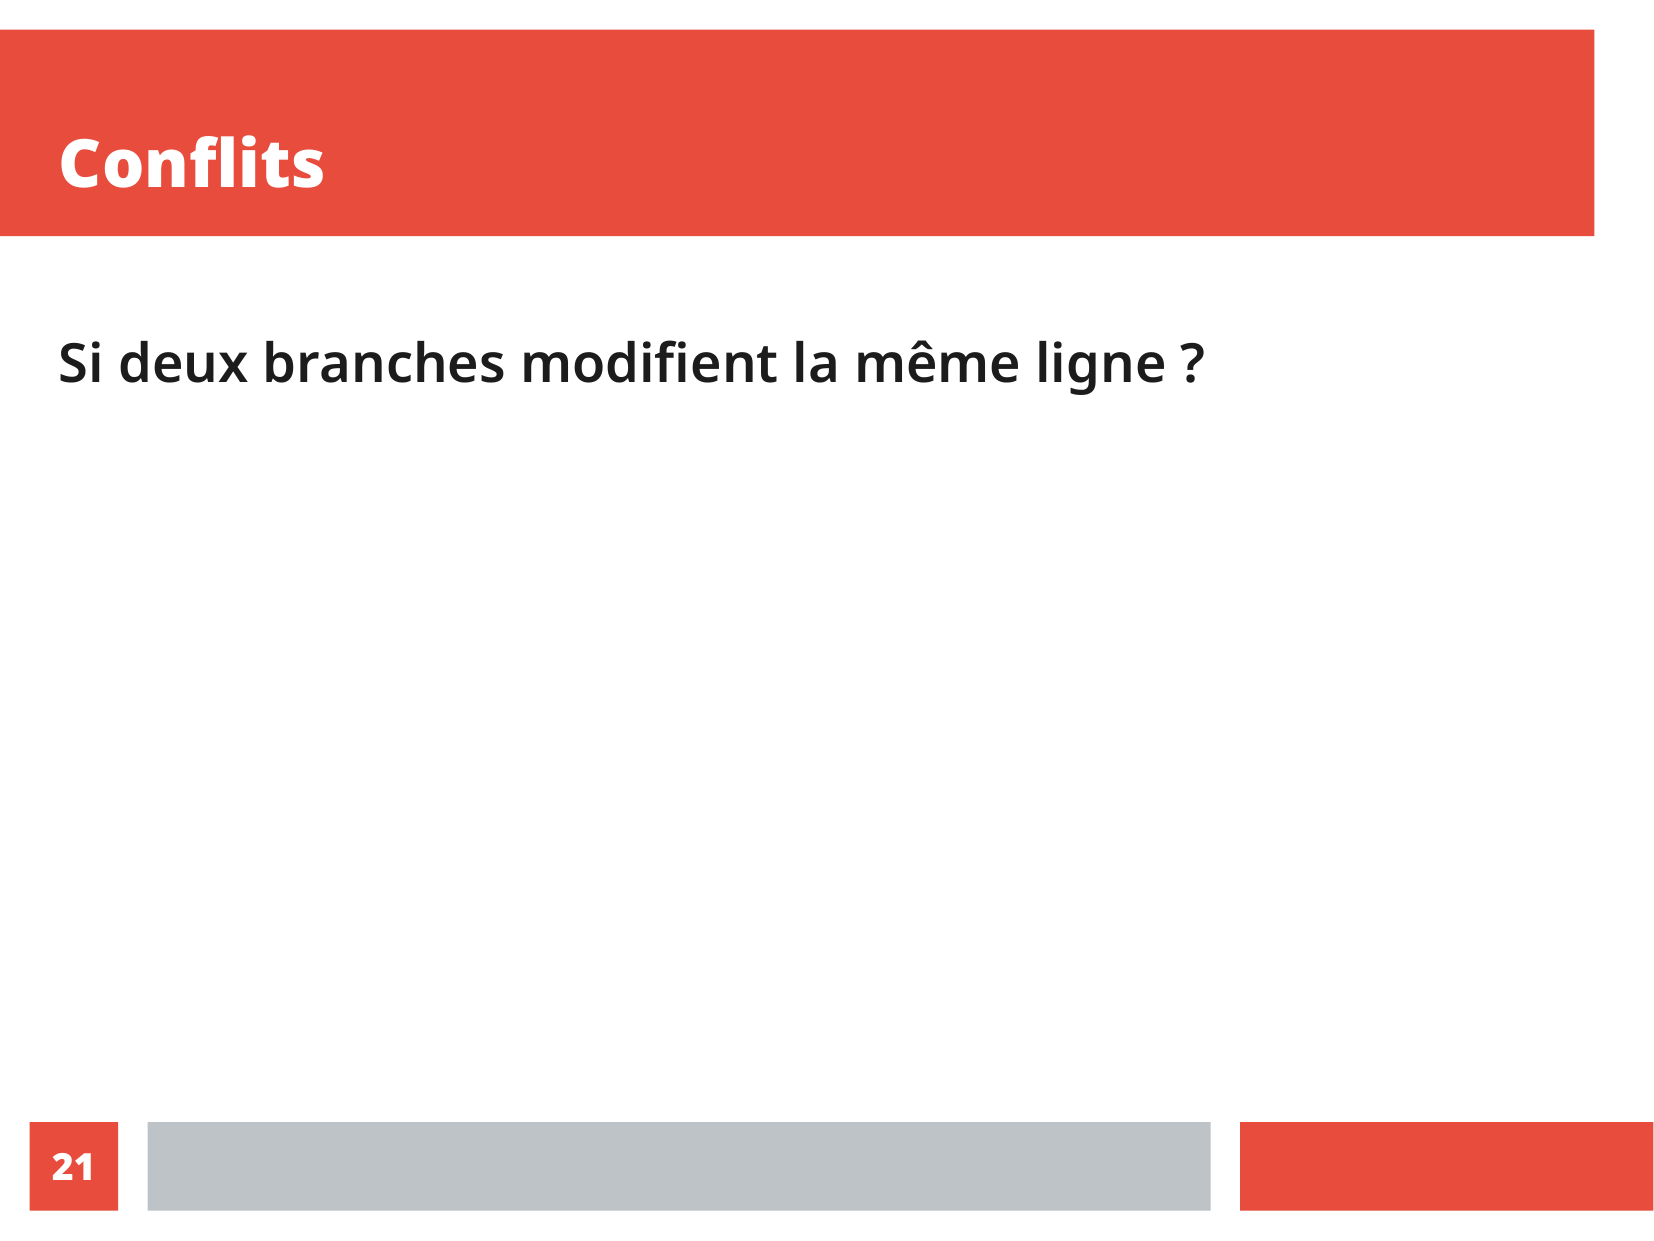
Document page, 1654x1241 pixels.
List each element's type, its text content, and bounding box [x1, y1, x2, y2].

list Si deux branches modifient la même ligne ? [59, 324, 1565, 1093]
title Conflits [59, 59, 1595, 207]
